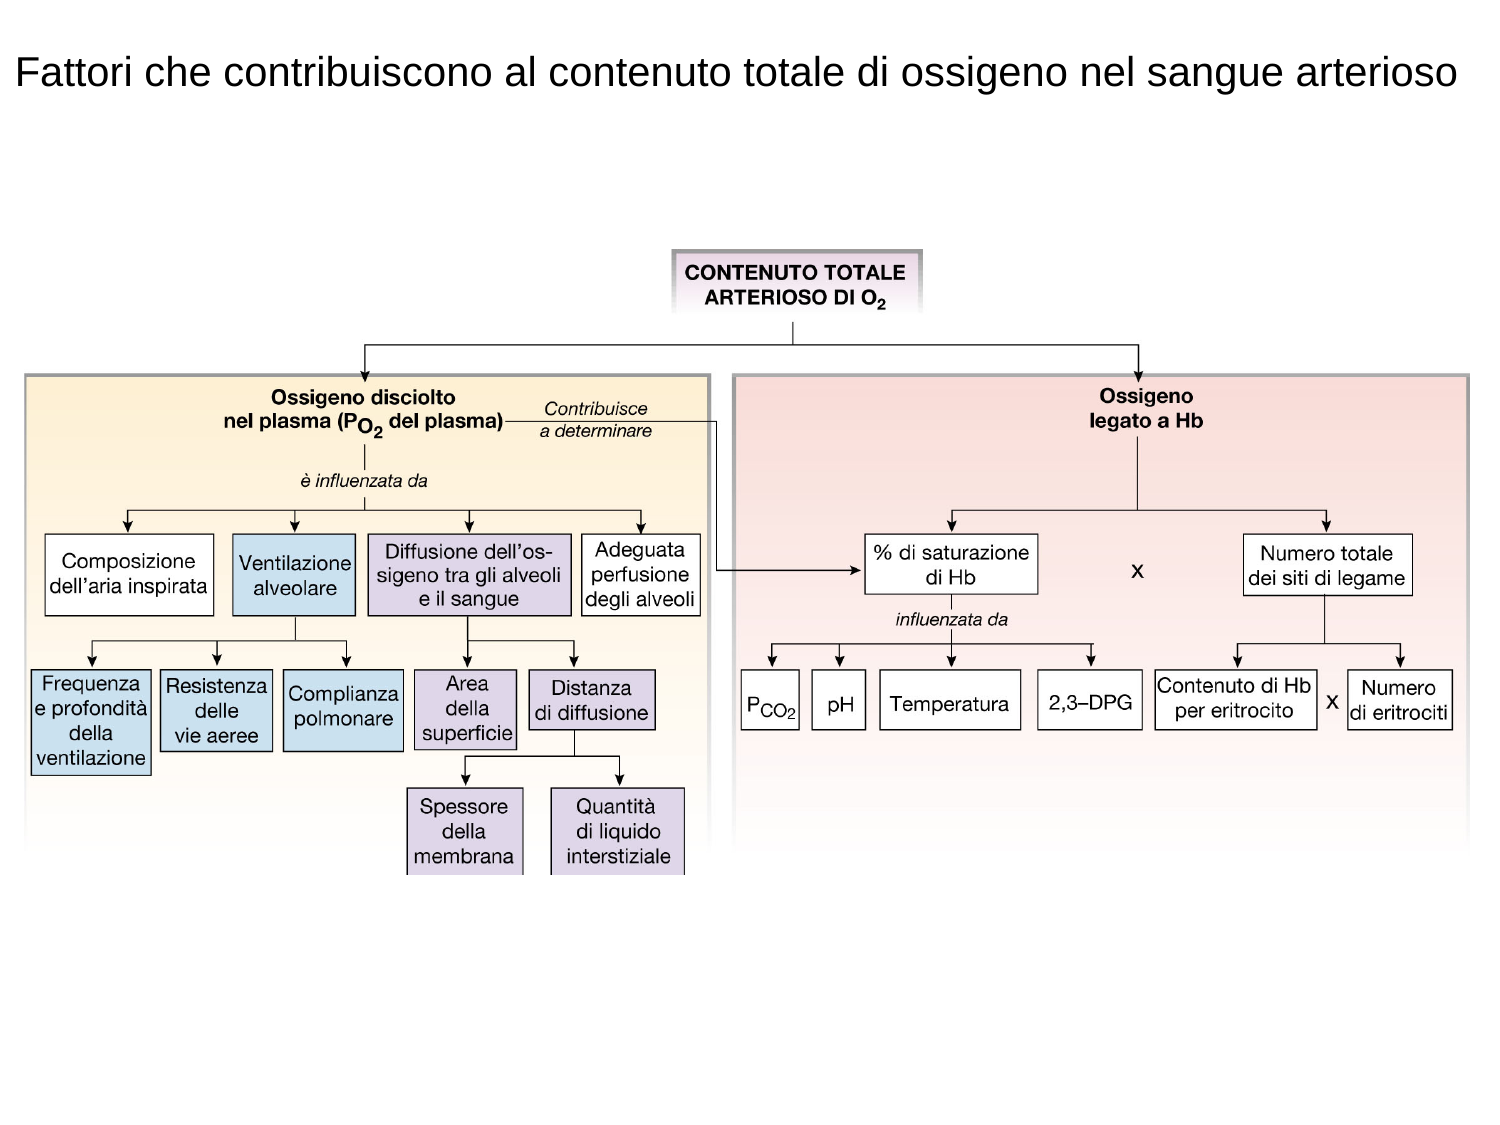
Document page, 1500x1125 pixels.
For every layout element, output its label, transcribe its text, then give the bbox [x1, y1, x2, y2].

text_box Fattori che contribuiscono al contenuto totale di ossigeno nel sangue arterioso [0, 37, 1500, 103]
picture [24, 249, 1470, 875]
